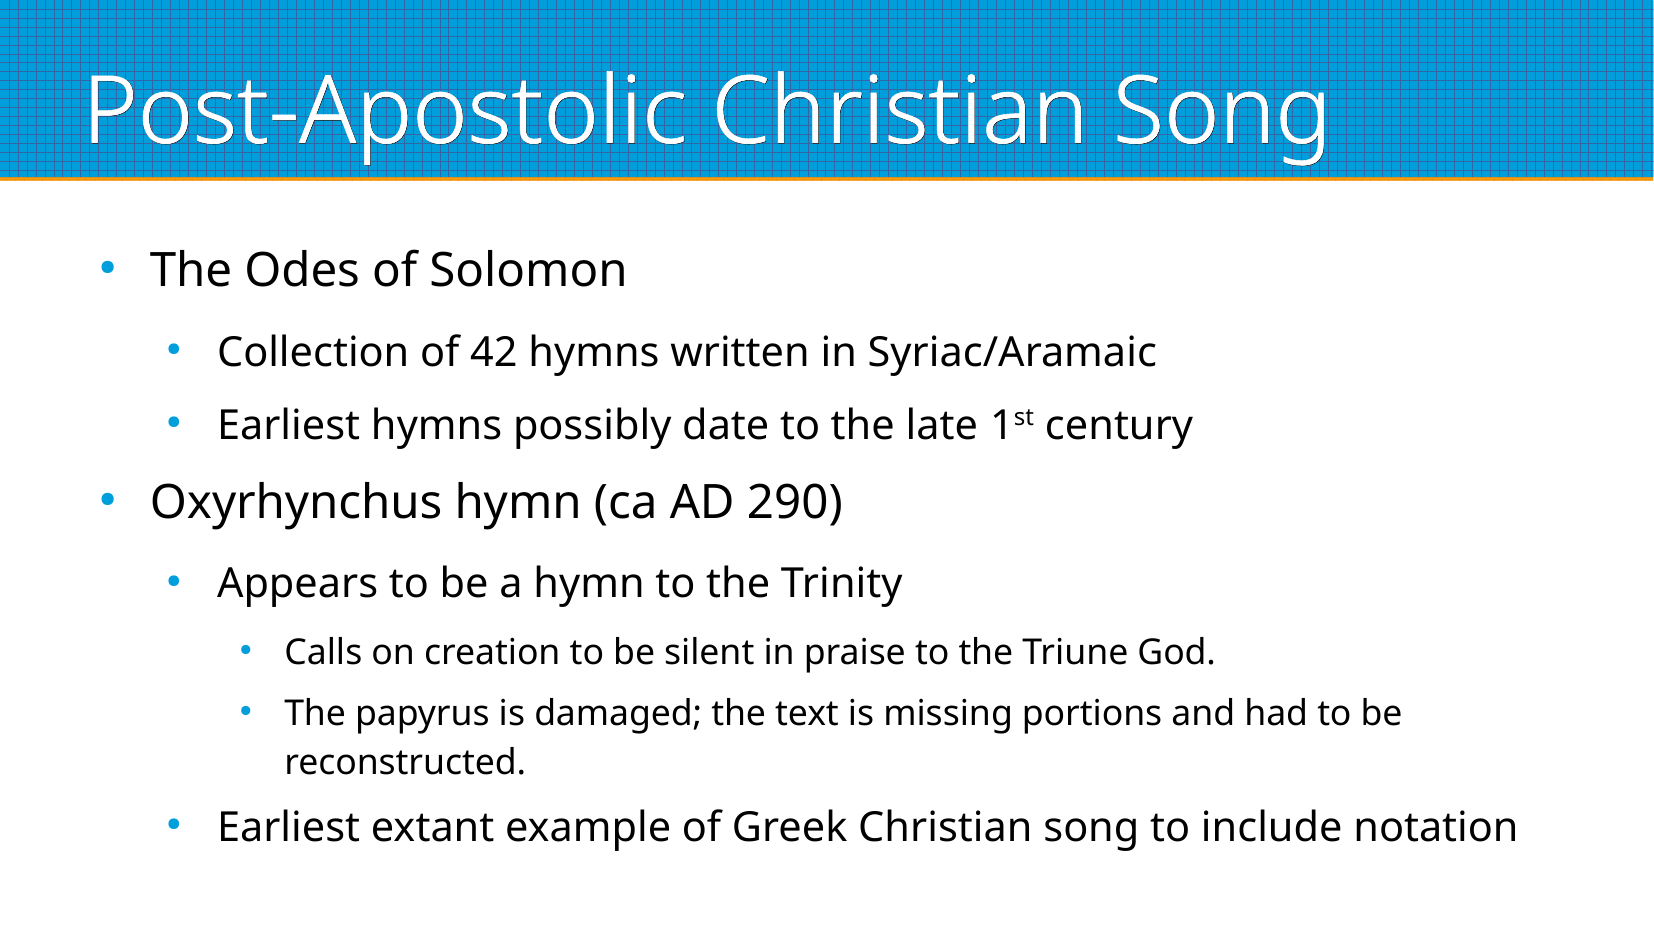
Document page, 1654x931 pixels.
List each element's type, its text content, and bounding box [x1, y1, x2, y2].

title Post-Apostolic Christian Song [82, 14, 1571, 171]
list The Odes of Solomon Collection of 42 hymns written in Syriac/Aramaic Earliest hymns possibly date to the late 1st century Oxyrhynchus hymn (ca AD 290) Appears to be a hymn to the Trinity Calls on creation to be silent in praise to the Triune God. The papyrus is damaged; the text is missing portions and had to be reconstructed. Earliest extant example of Greek Christian song to include notation [82, 236, 1563, 863]
